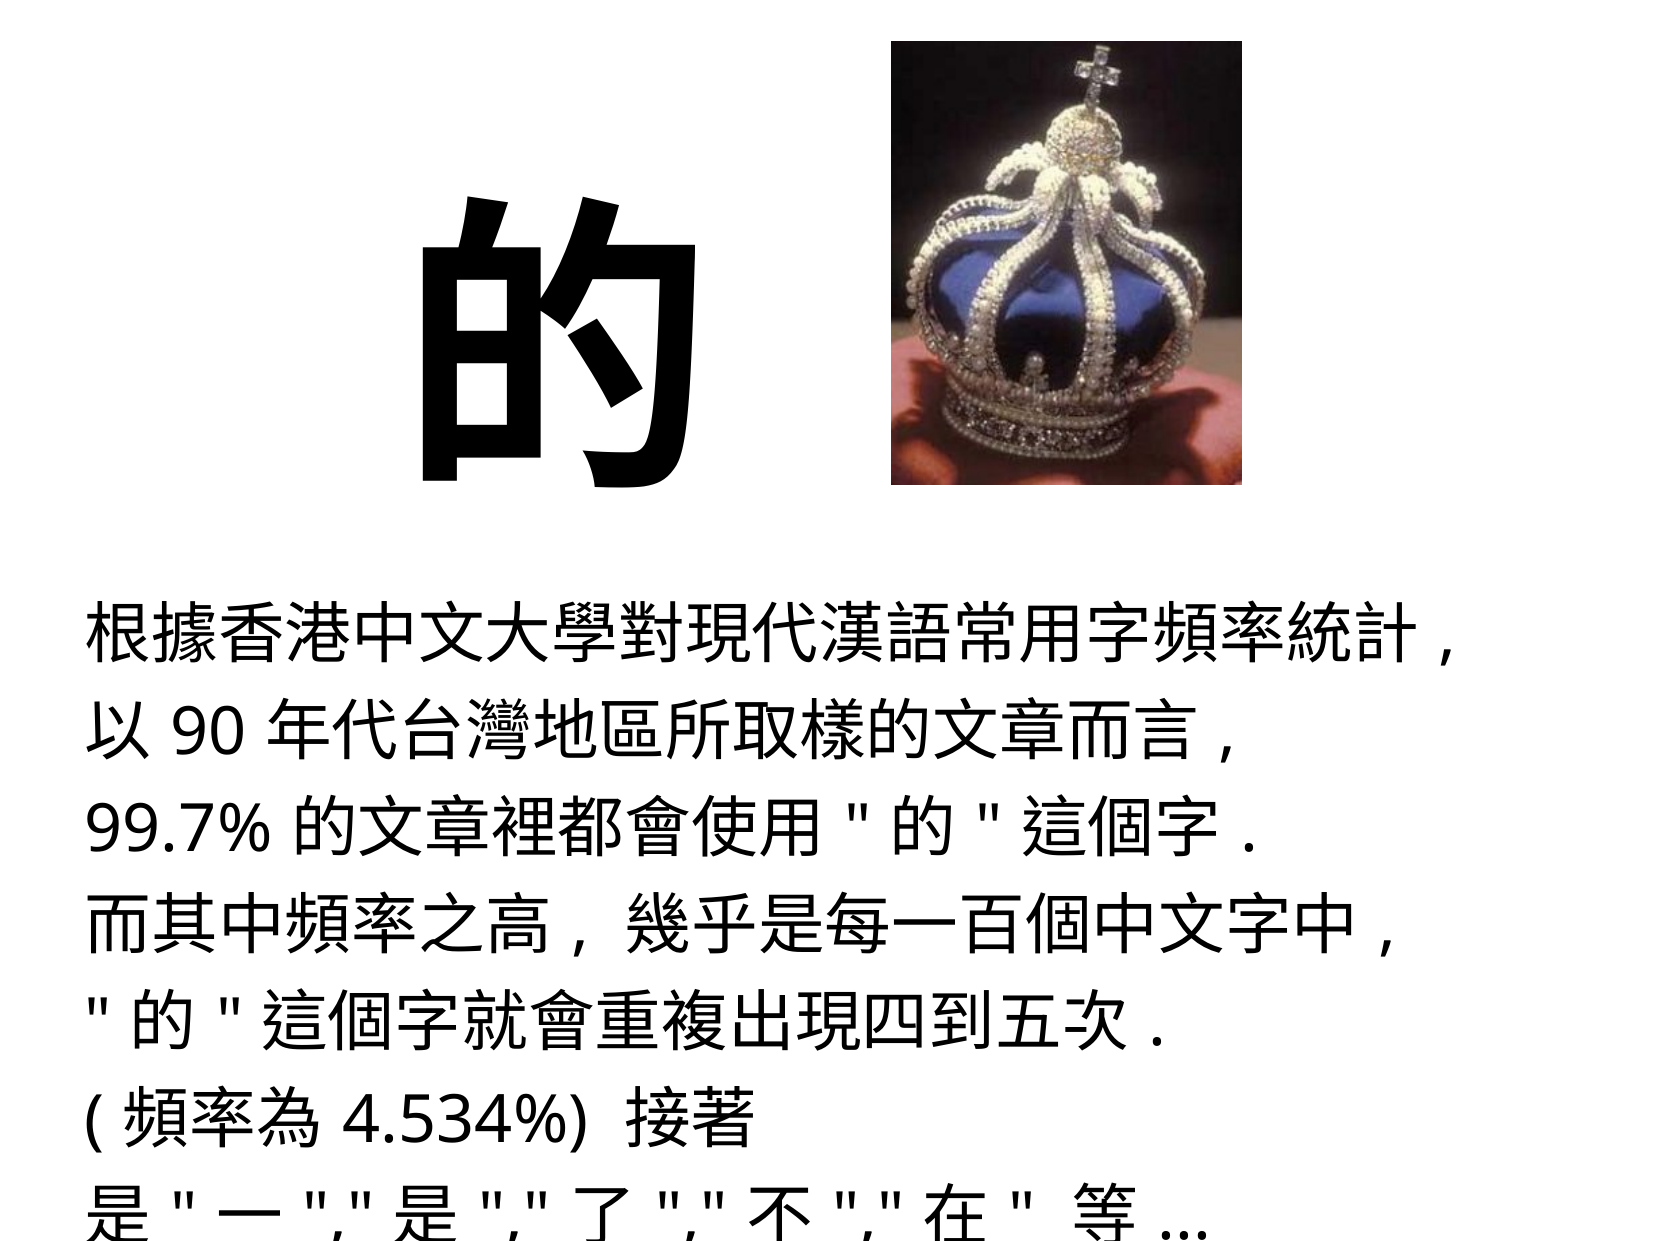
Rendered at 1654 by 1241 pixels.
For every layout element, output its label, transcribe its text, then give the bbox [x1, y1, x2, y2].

text_box 的 [386, 92, 762, 473]
picture [891, 41, 1242, 485]
text_box 根據香港中文大學對現代漢語常用字頻率統計, 以90年代台灣地區所取樣的文章而言, 99.7%的文章裡都會使用"的"這個字. 而其中頻率之高, 幾乎是每一百個中文字中, "的"這個字就會重複出現四到五次. (頻率為4.534%) 接著是"一","是","了","不","在" 等... [69, 572, 1595, 1134]
